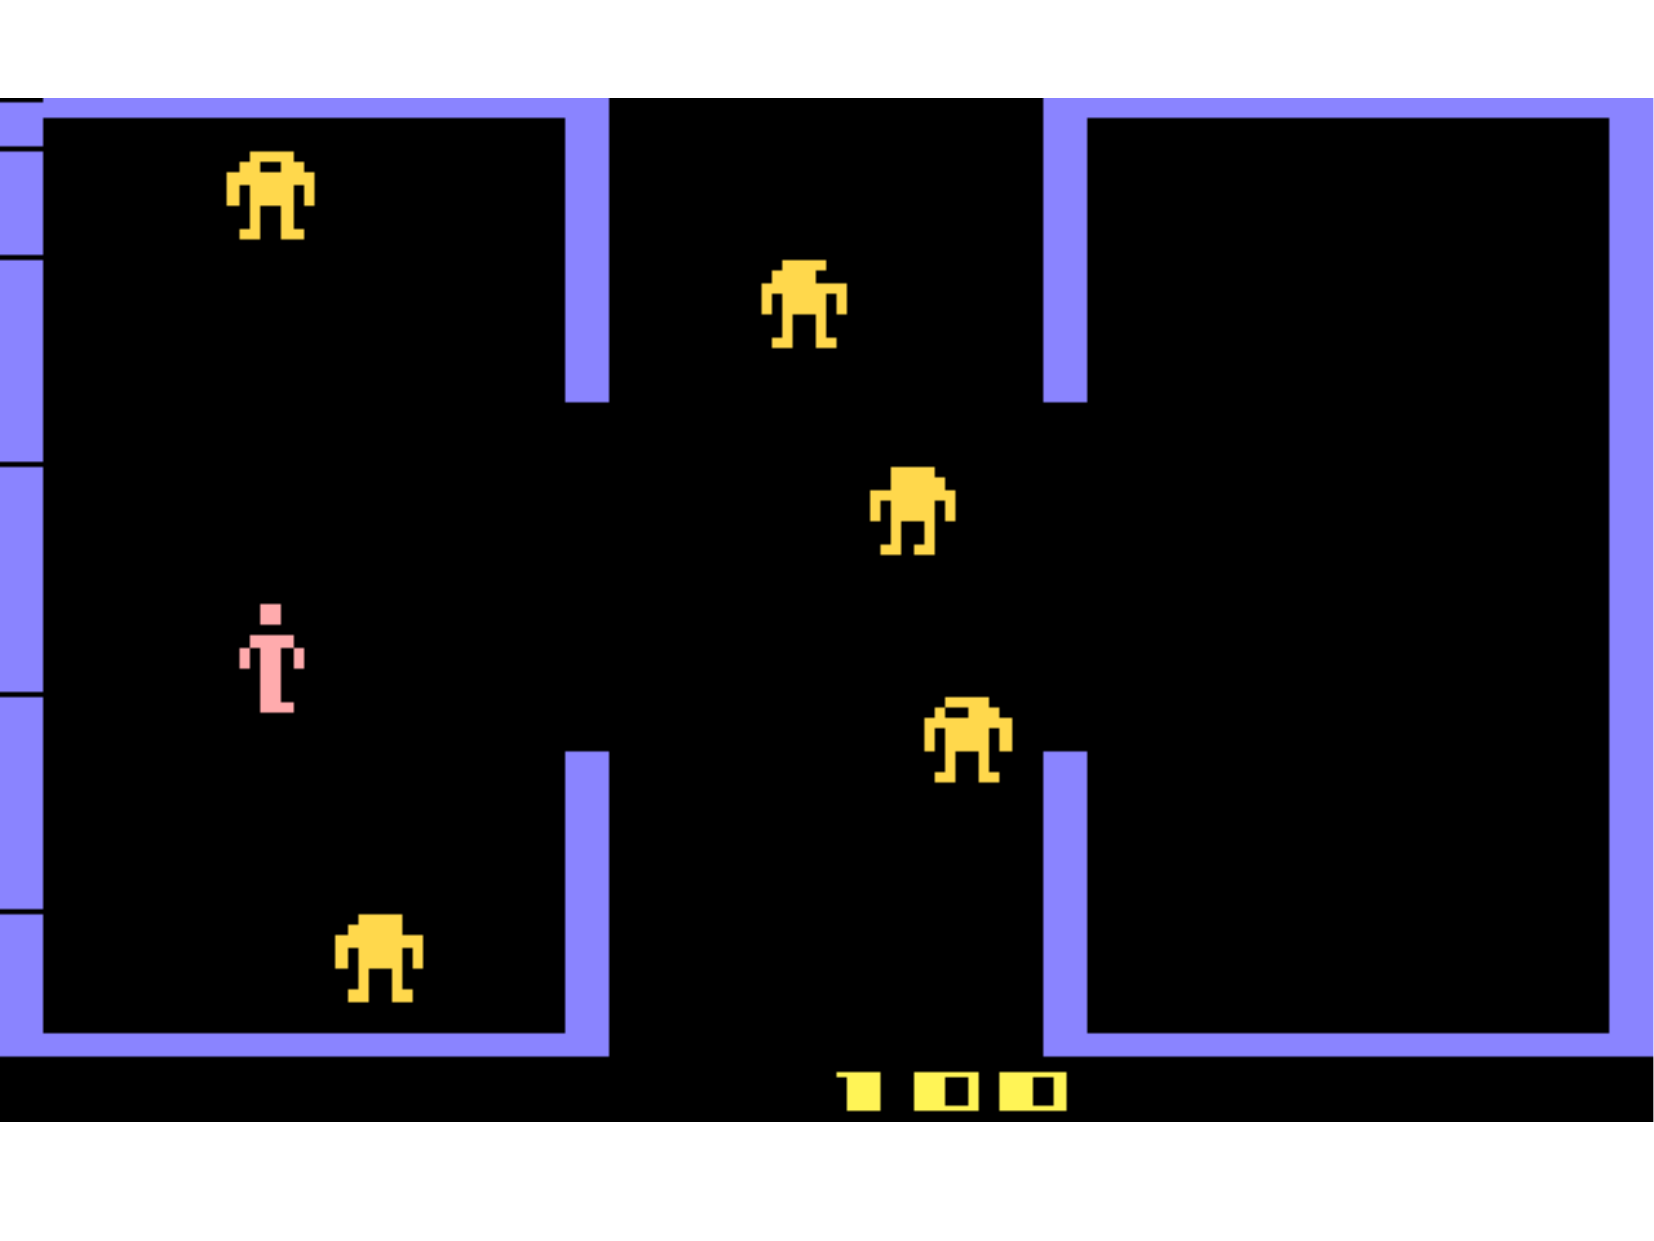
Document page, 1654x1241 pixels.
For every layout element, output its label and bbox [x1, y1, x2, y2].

picture [0, 98, 1654, 1123]
